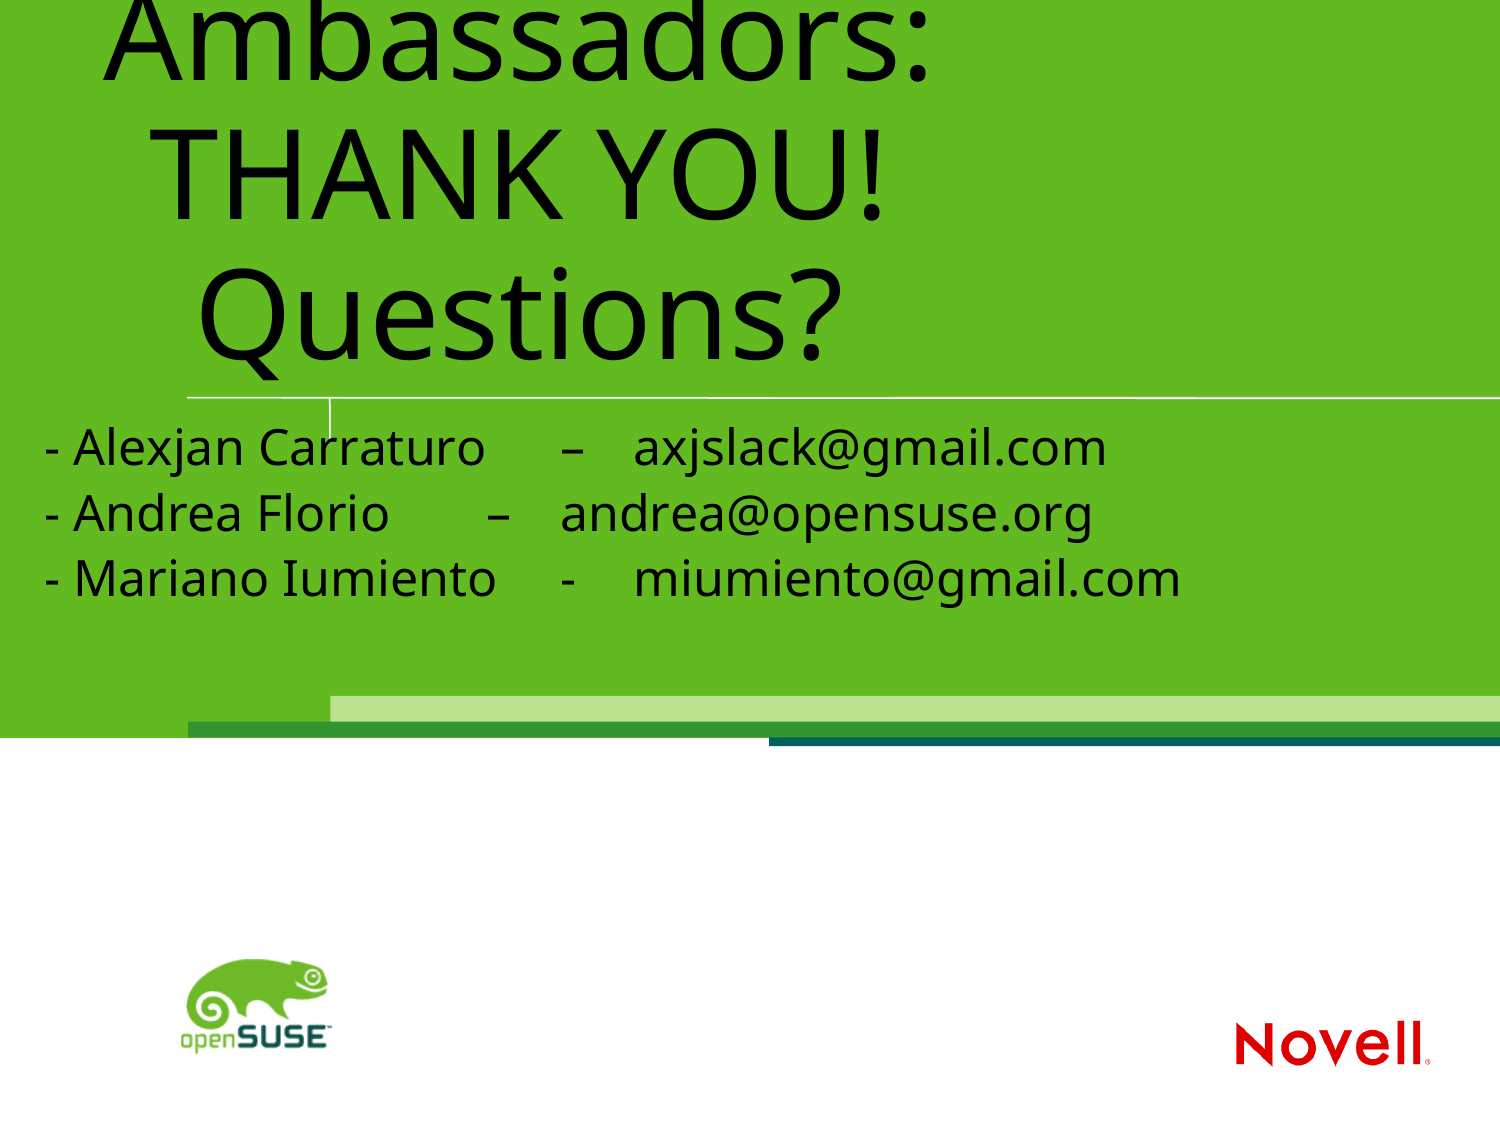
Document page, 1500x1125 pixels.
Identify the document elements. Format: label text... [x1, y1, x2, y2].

title openSUSE Ambassadors: THANK YOU! Questions? [88, 69, 1477, 388]
subtitle - Alexjan Carraturo – axjslack@gmail.com - Andrea Florio – andrea@opensuse.org - Mariano Iumiento - miumiento@gmail.com [29, 413, 1477, 685]
picture [1227, 1013, 1438, 1074]
picture [181, 959, 332, 1055]
